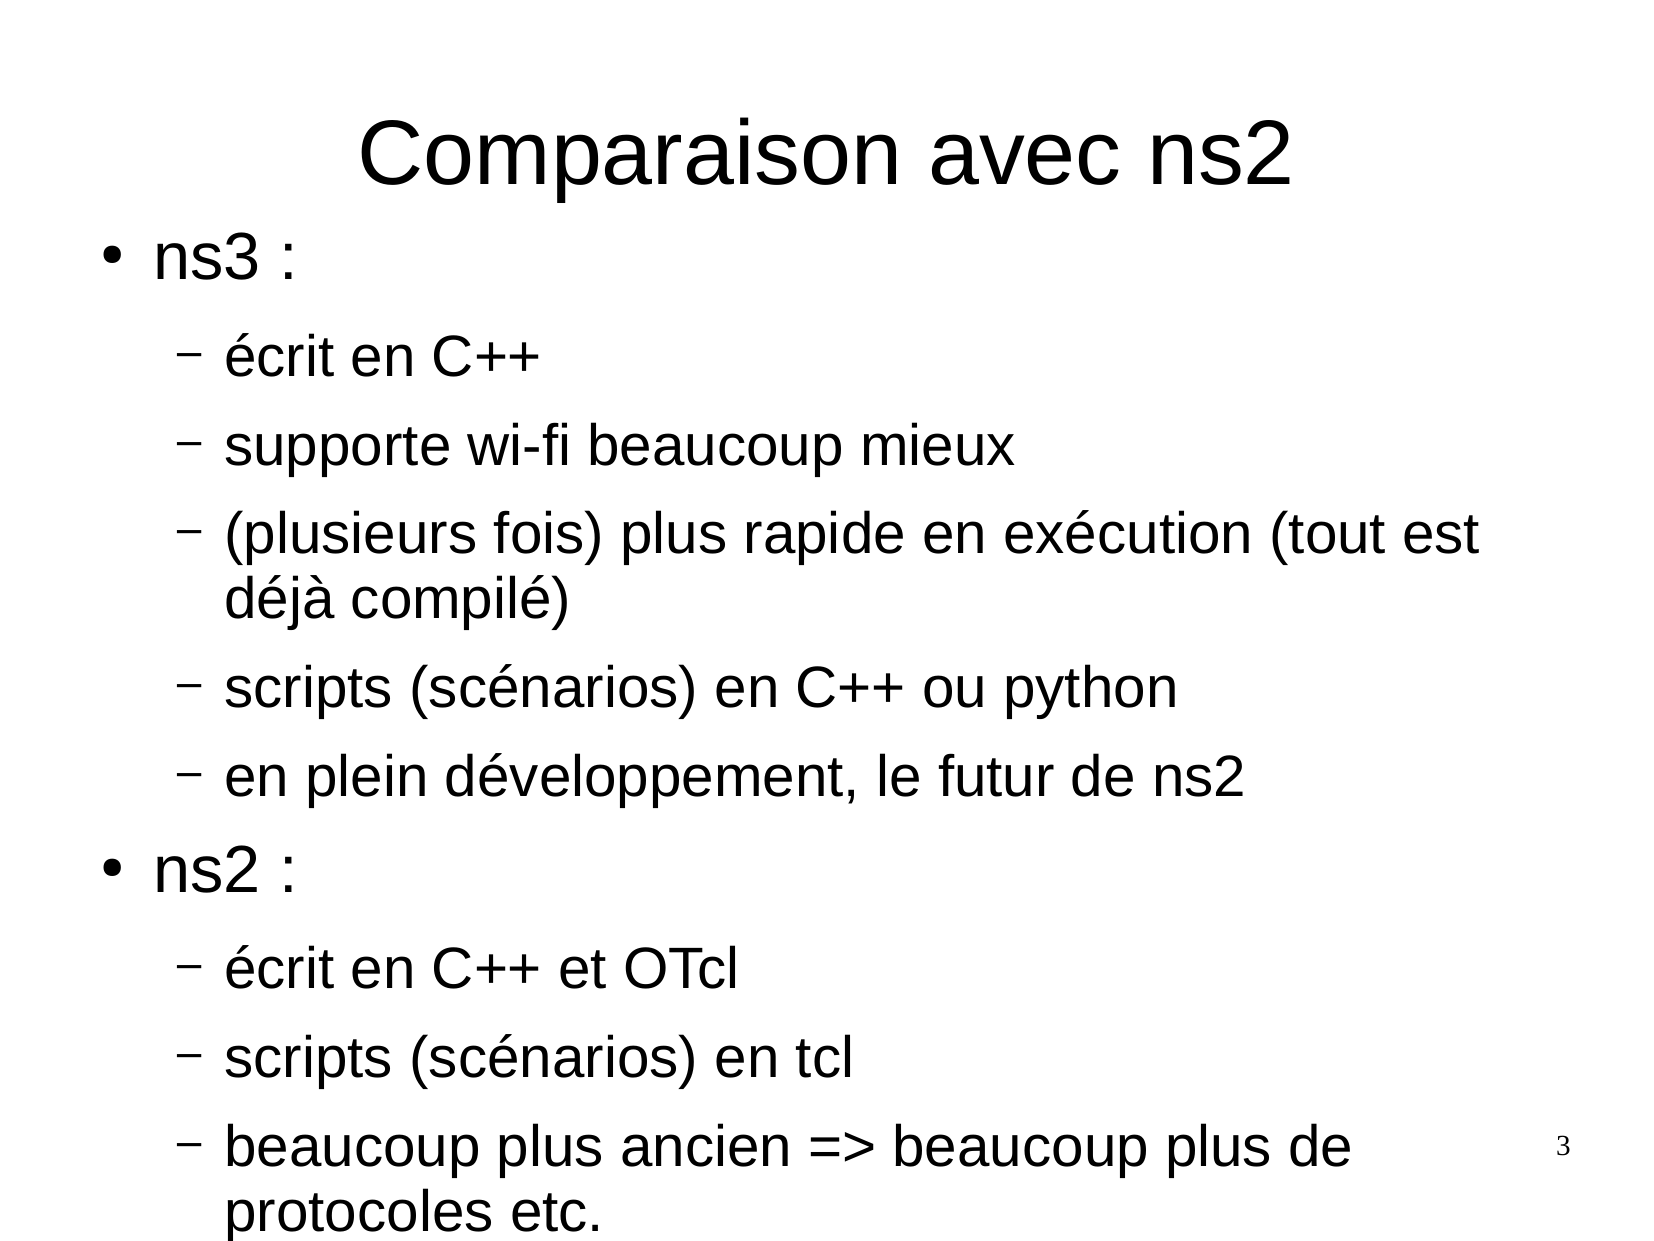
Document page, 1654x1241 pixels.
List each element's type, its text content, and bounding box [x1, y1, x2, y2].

title Comparaison avec ns2 [82, 56, 1571, 219]
list ns3 : écrit en C++ supporte wi-fi beaucoup mieux (plusieurs fois) plus rapide en exécution (tout est déjà compilé) scripts (scénarios) en C++ ou python en plein développement, le futur de ns2 ns2 : écrit en C++ et OTcl scripts (scénarios) en tcl beaucoup plus ancien => beaucoup plus de protocoles etc. [82, 219, 1571, 1241]
